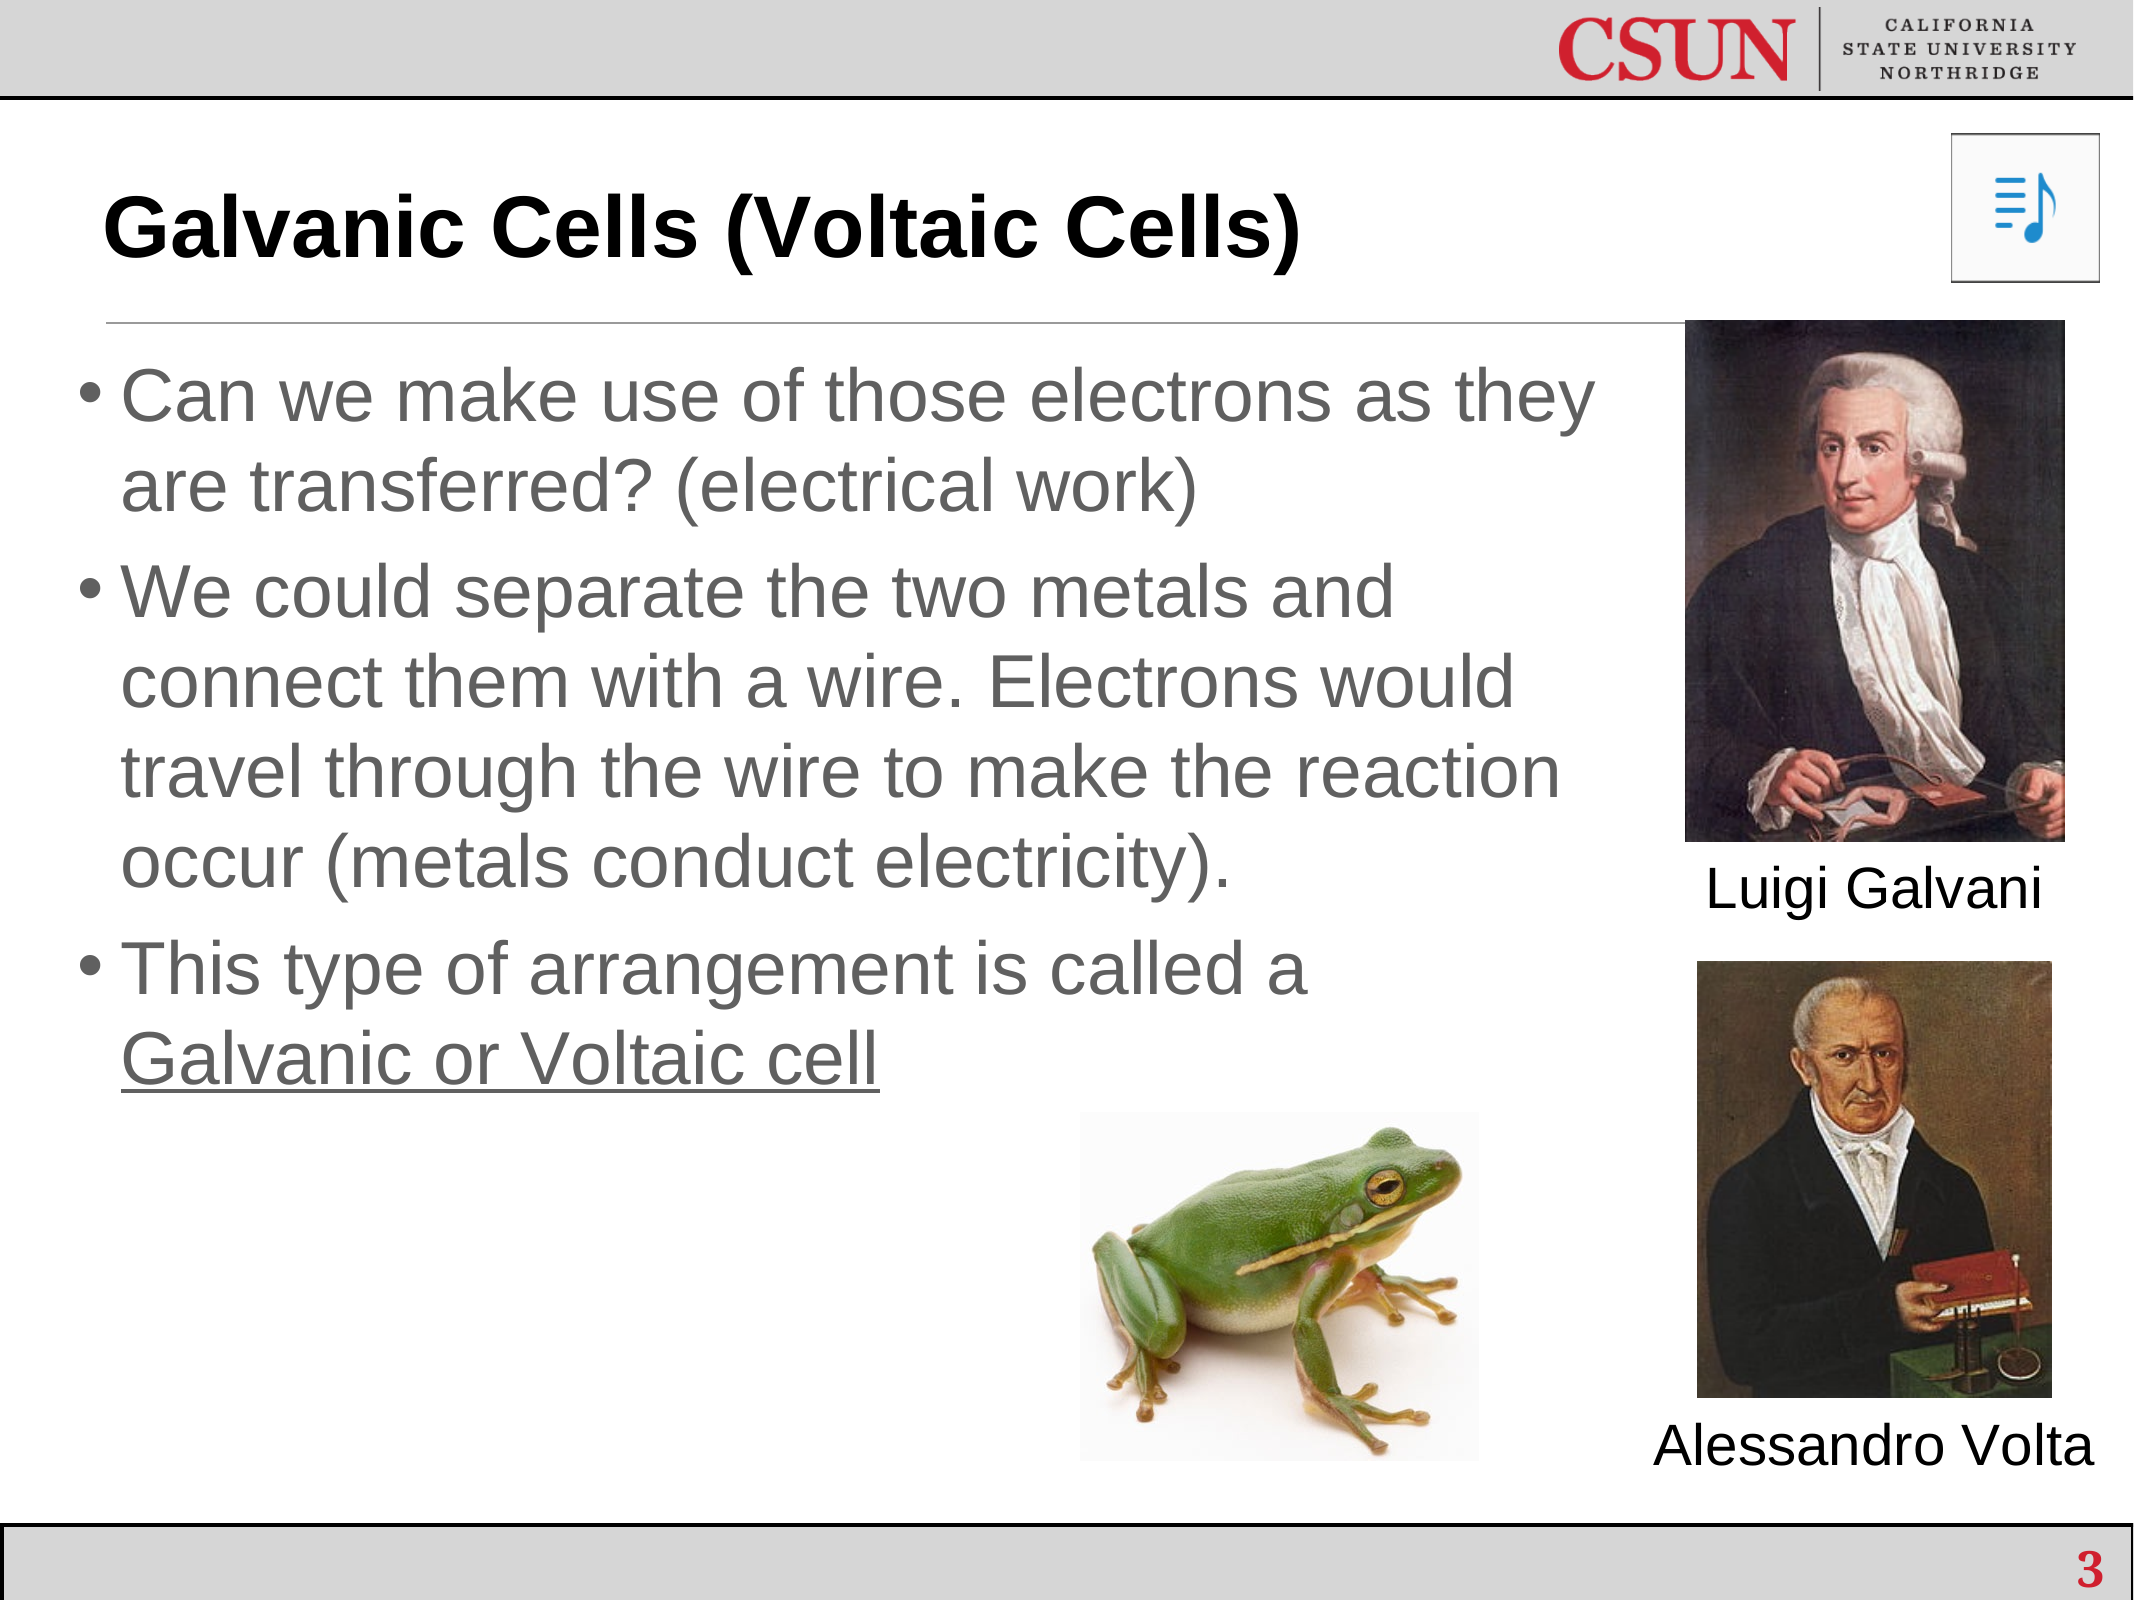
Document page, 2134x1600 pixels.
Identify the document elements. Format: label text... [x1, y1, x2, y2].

picture [1697, 961, 2052, 1398]
title Galvanic Cells (Voltaic Cells) [93, 104, 2040, 284]
picture [1559, 7, 2076, 91]
text_box Luigi Galvani [1697, 842, 2053, 929]
picture [1080, 1112, 1479, 1461]
list Can we make use of those electrons as they are transferred? (electrical work) We could separate the two metals and connect them with a wire. Electrons would travel through the wire to make the reaction occur (metals conduct electricity). This type of arrangement is called a Galvanic or Voltaic cell [68, 338, 1624, 1396]
picture [1685, 320, 2065, 842]
text_box Alessandro Volta [1645, 1399, 2104, 1486]
text_box [1950, 132, 2101, 284]
